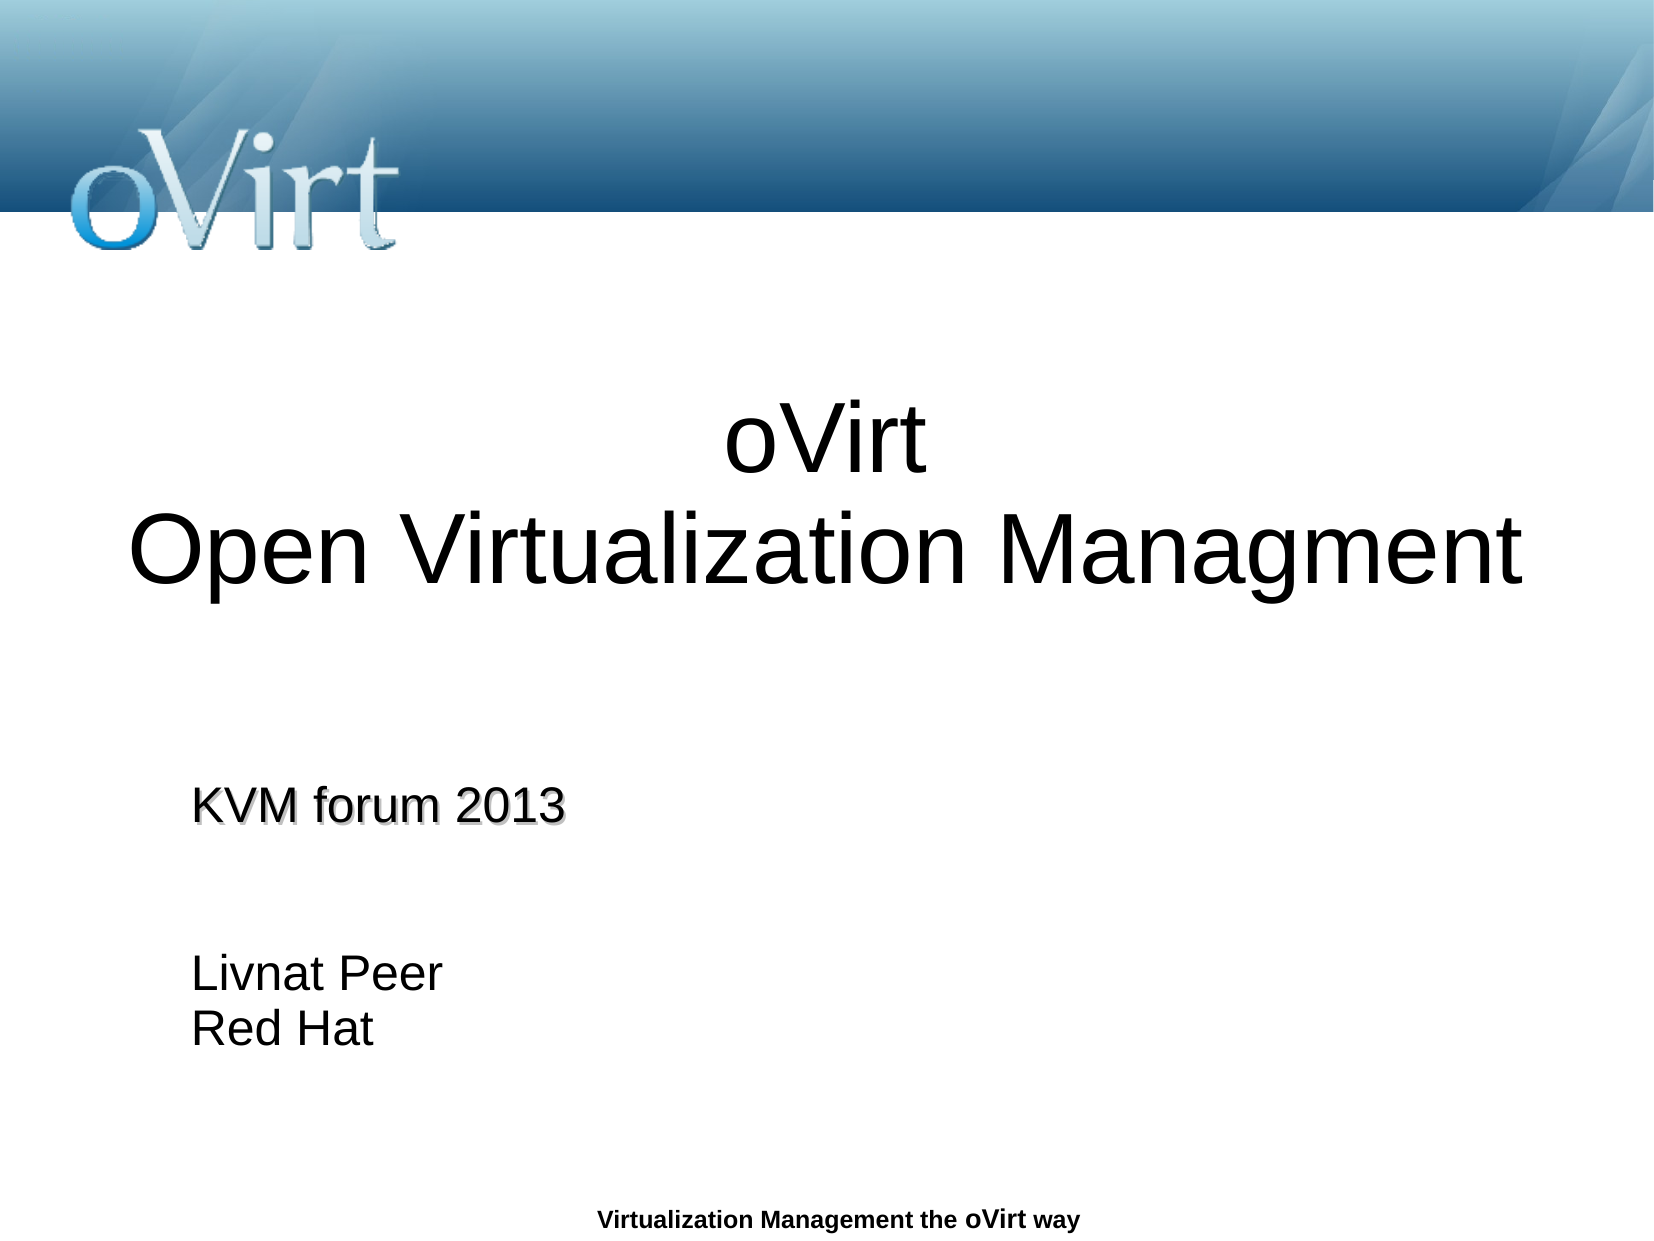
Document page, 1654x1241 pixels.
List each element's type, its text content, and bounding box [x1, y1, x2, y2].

text_box oVirt Open Virtualization Managment [112, 374, 1549, 613]
picture [0, 0, 1654, 250]
text_box KVM forum 2013 Livnat Peer Red Hat [176, 770, 1549, 1064]
